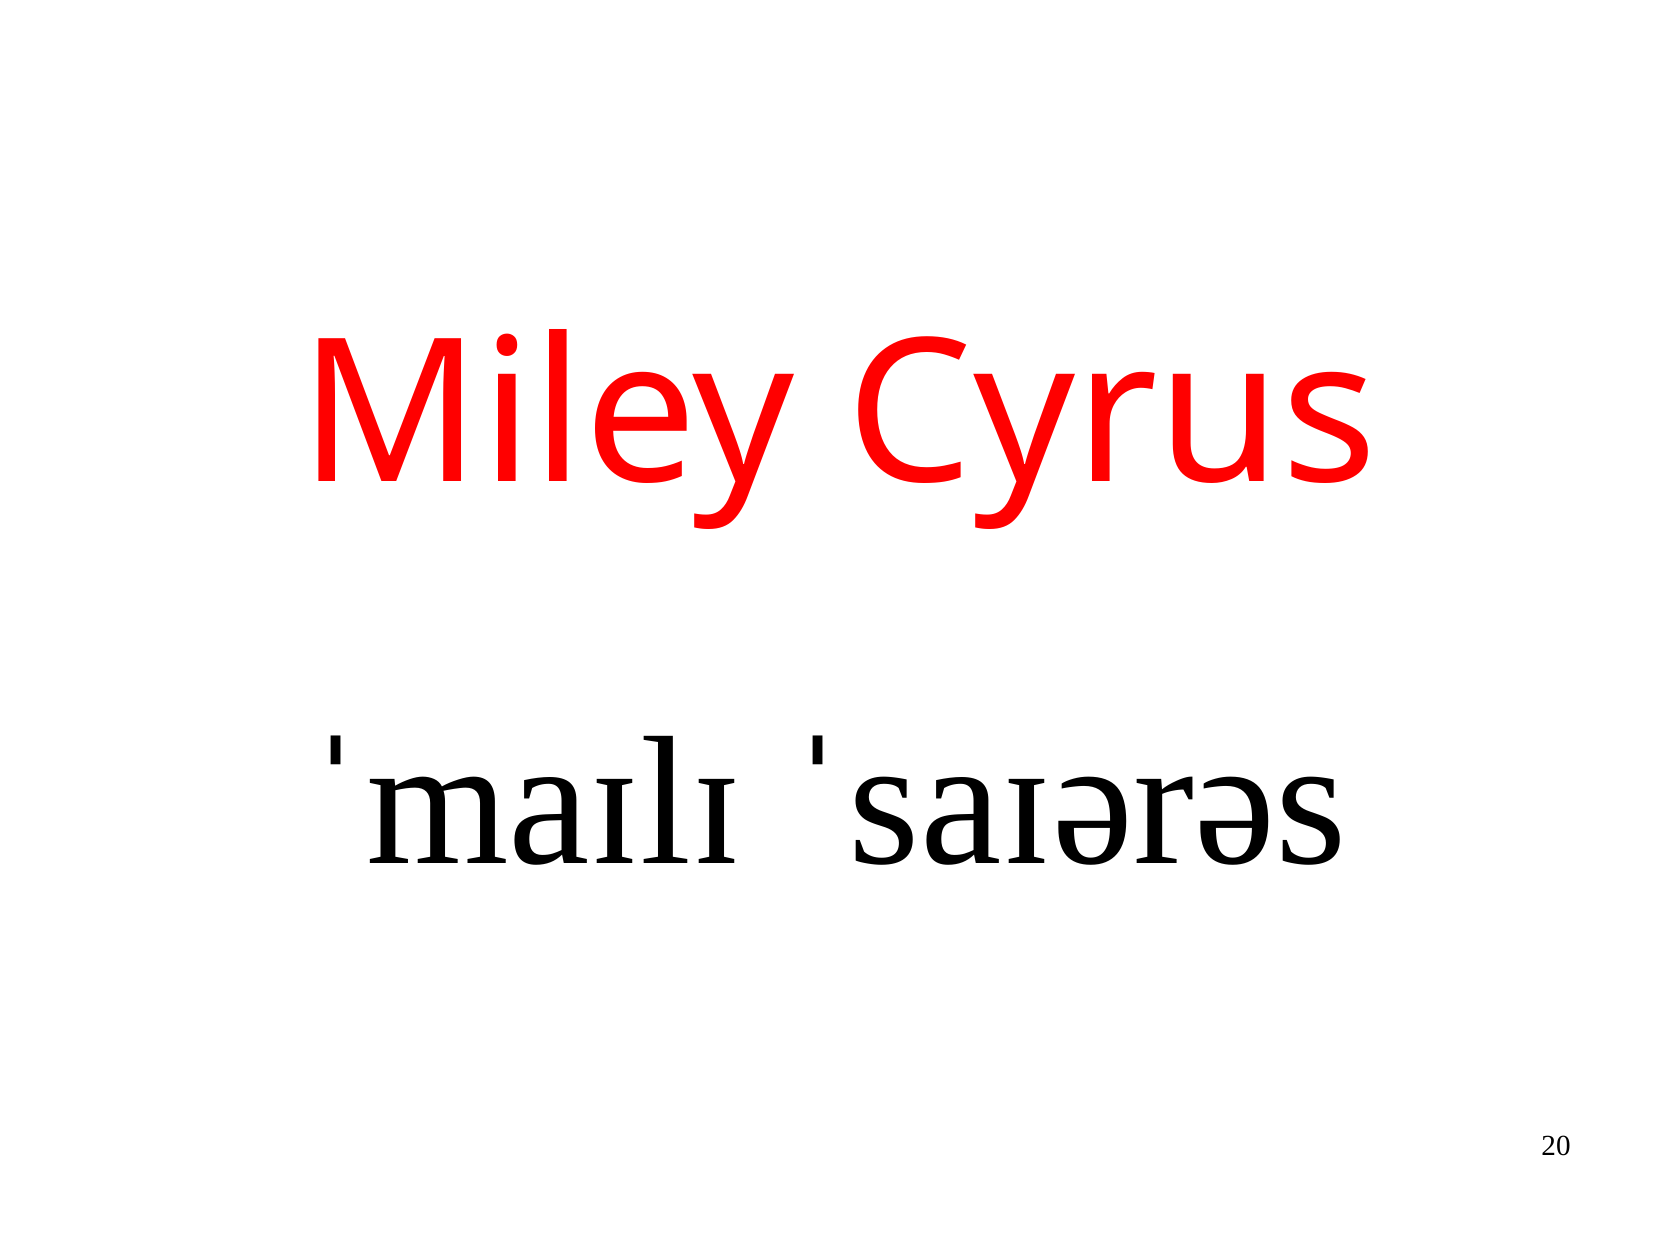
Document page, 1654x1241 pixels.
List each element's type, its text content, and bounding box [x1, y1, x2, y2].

text_box Miley Cyrus [82, 259, 1595, 475]
subtitle ˈmaɪlɪ ˈsaɪərəs [82, 475, 1571, 1109]
